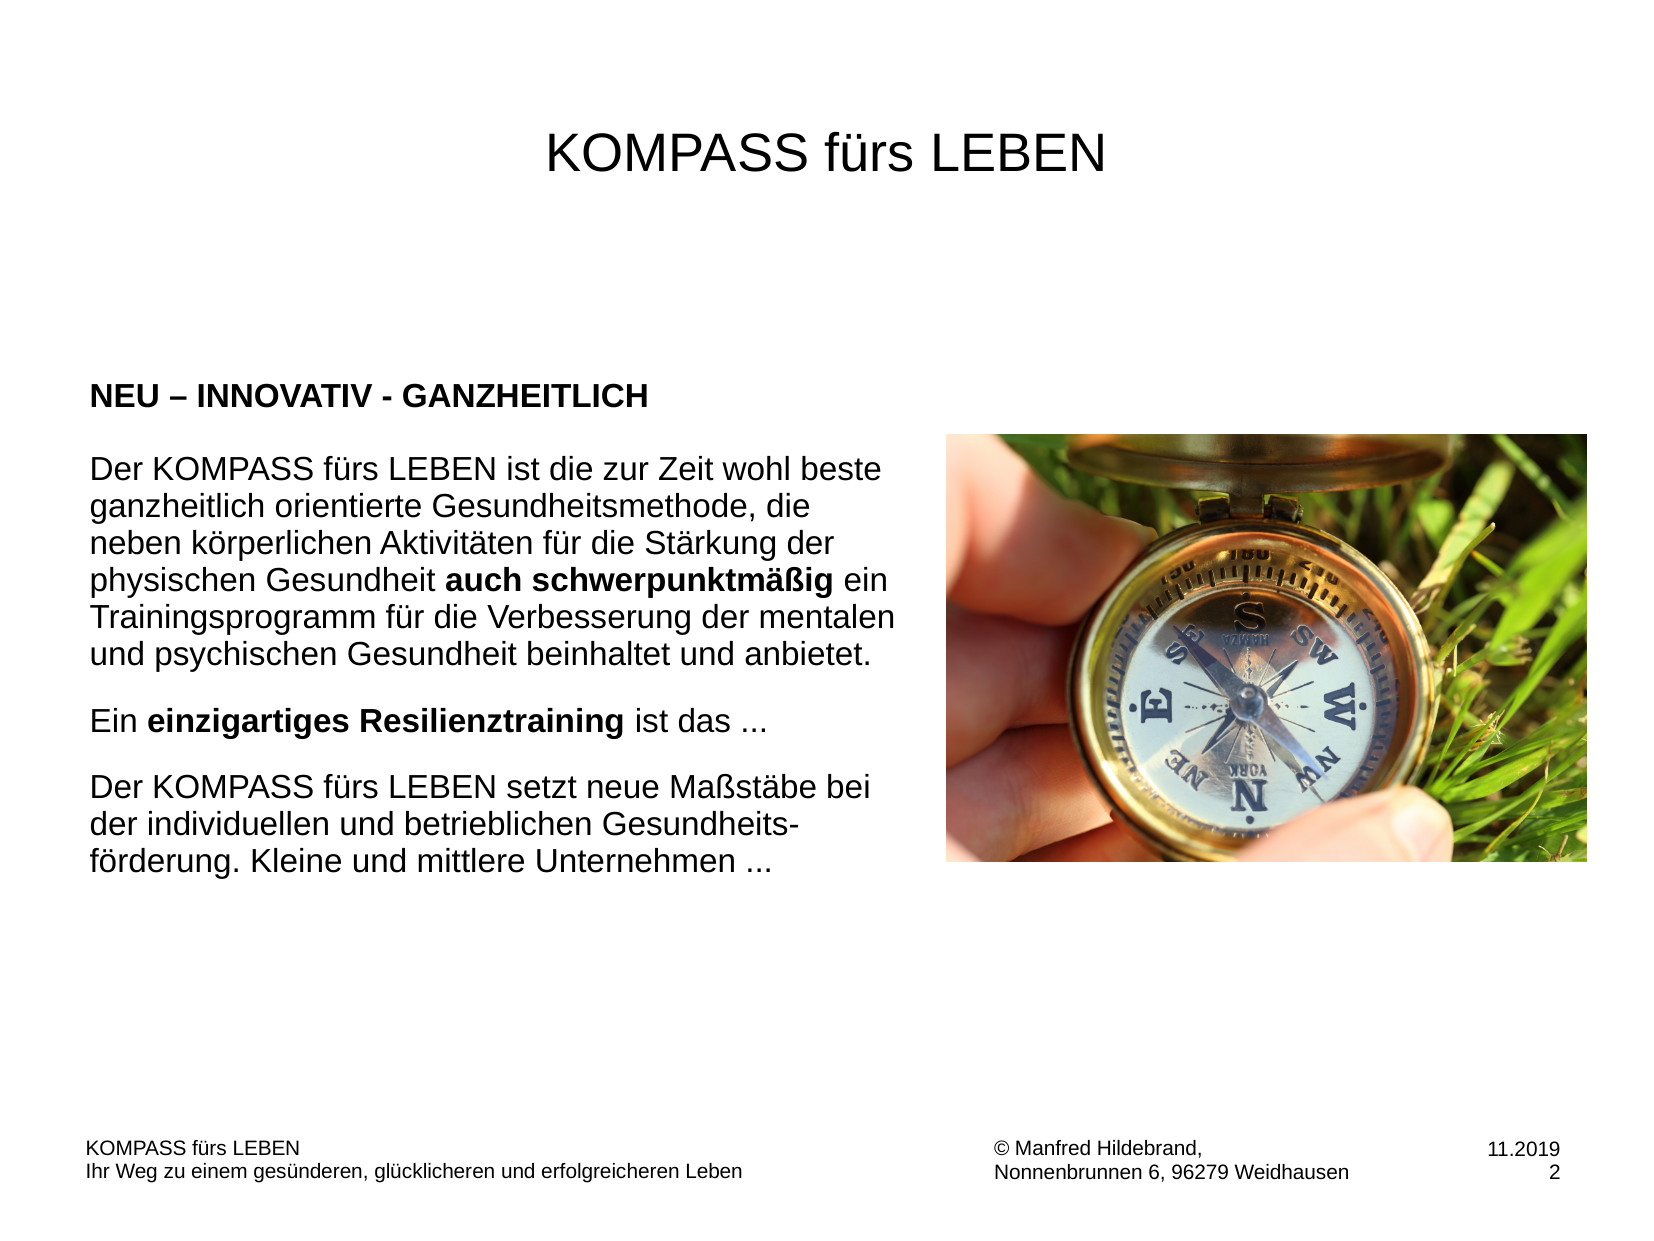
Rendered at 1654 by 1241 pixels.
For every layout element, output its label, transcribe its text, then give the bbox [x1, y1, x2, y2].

text_box © Manfred Hildebrand, Nonnenbrunnen 6, 96279 Weidhausen [979, 1118, 1389, 1203]
title KOMPASS fürs LEBEN [82, 49, 1571, 257]
text_box KOMPASS fürs LEBEN Ihr Weg zu einem gesünderen, glücklicheren und erfolgreicheren Leben [70, 1117, 964, 1202]
picture [946, 434, 1587, 862]
text_box NEU – INNOVATIV - GANZHEITLICH Der KOMPASS fürs LEBEN ist die zur Zeit wohl beste ganzheitlich orientierte Gesundheitsmethode, die neben körperlichen Aktivitäten für die Stärkung der physischen Gesundheit auch schwerpunktmäßig ein Trainingsprogramm für die Verbesserung der mentalen und psychischen Gesundheit beinhaltet und anbietet. Ein einzigartiges Resilienztraining ist das ... Der KOMPASS fürs LEBEN setzt neue Maßstäbe bei der individuellen und betrieblichen Gesundheits-förderung. Kleine und mittlere Unternehmen ... [74, 370, 913, 999]
text_box 11.2019 2 [1405, 1118, 1576, 1203]
